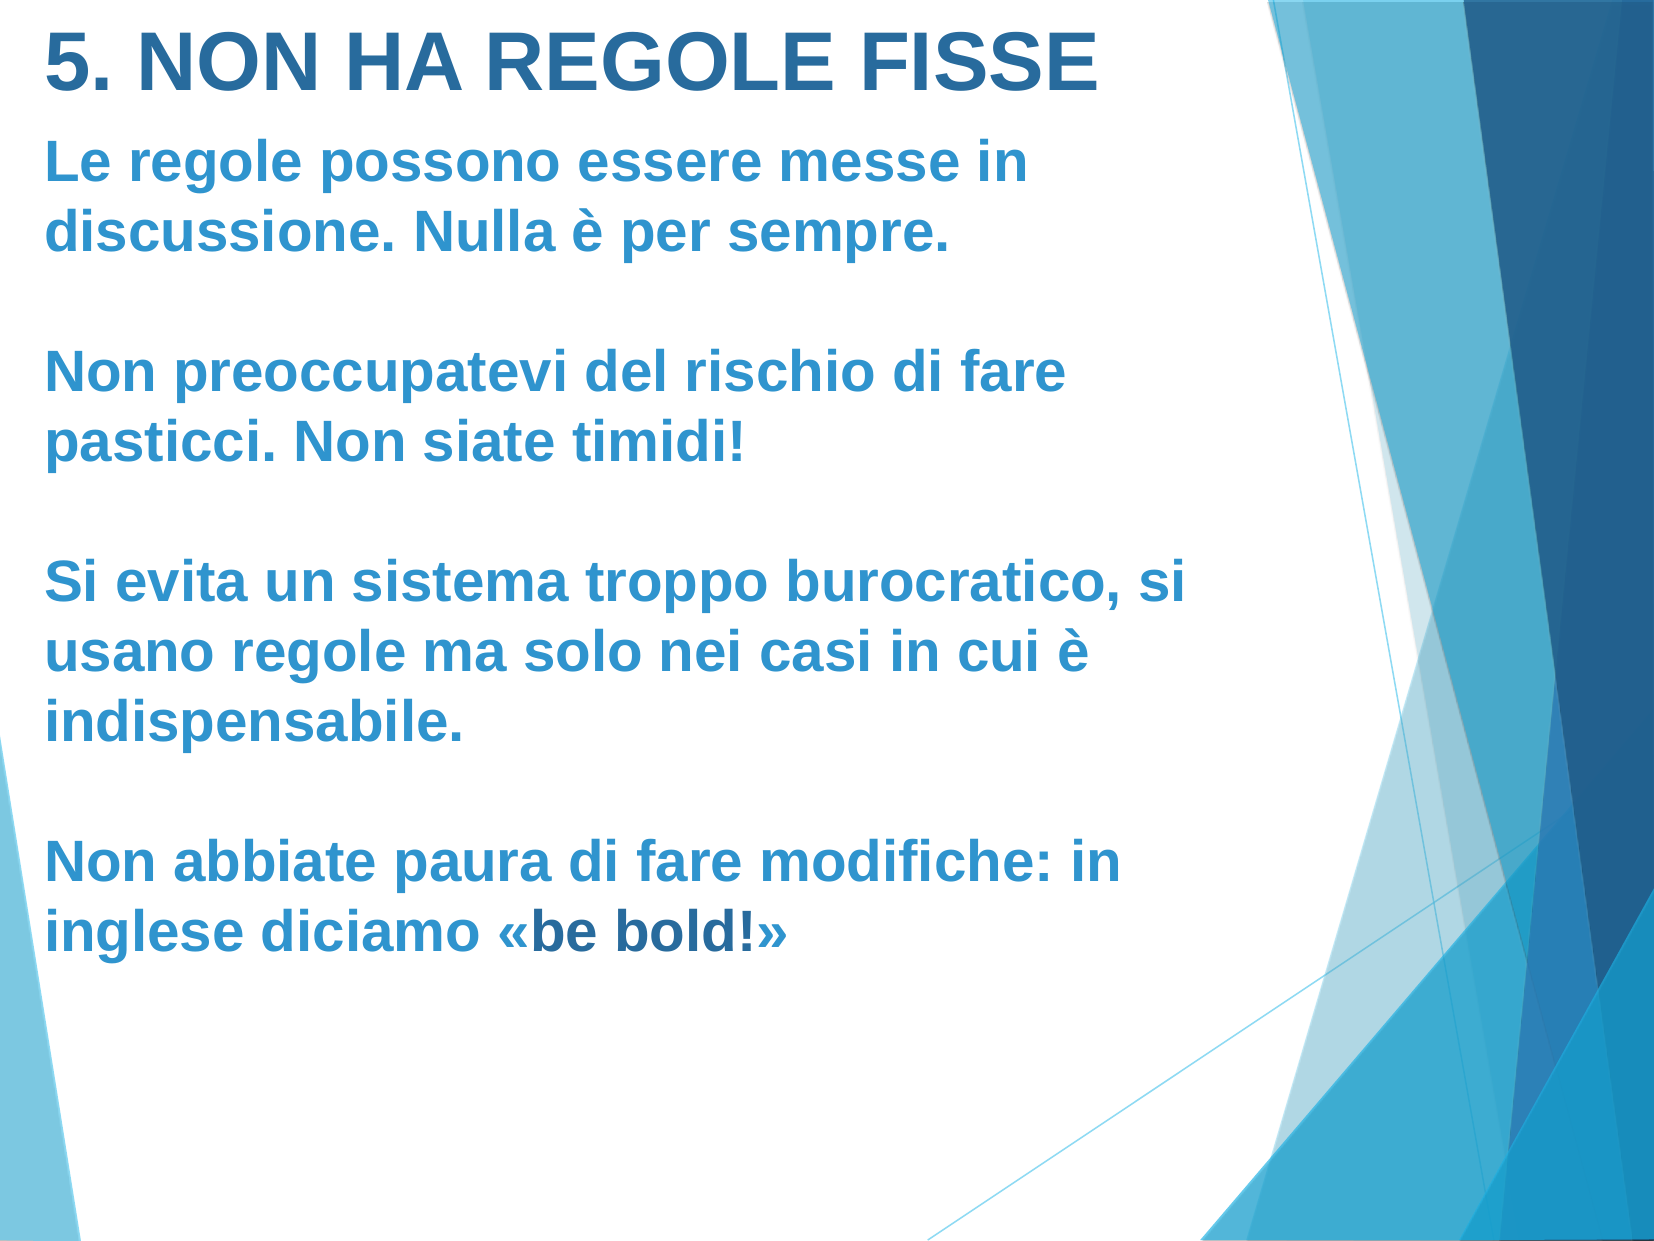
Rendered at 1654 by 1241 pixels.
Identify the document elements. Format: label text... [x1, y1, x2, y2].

text_box Le regole possono essere messe in discussione. Nulla è per sempre. Non preoccupatevi del rischio di fare pasticci. Non siate timidi! Si evita un sistema troppo burocratico, si usano regole ma solo nei casi in cui è indispensabile. Non abbiate paura di fare modifiche: in inglese diciamo «be bold!» [29, 116, 1309, 971]
text_box 5. NON HA REGOLE FISSE [29, 0, 1309, 115]
